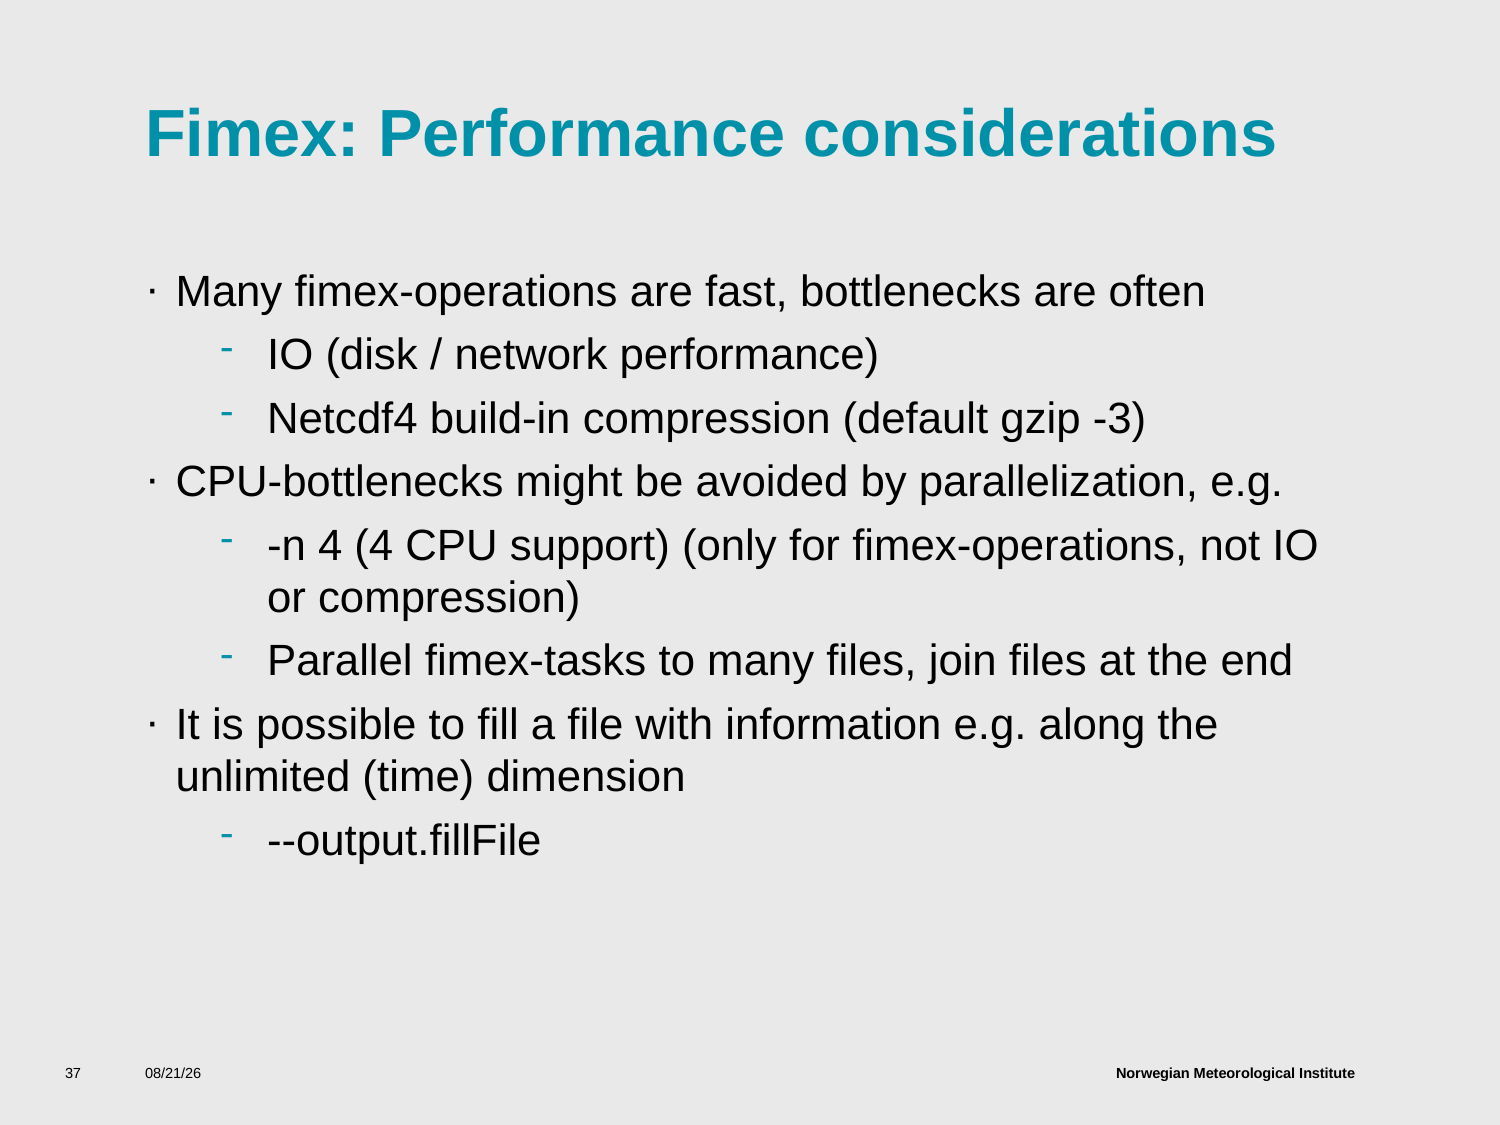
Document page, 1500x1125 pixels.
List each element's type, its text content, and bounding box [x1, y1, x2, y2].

list Many fimex-operations are fast, bottlenecks are often IO (disk / network performance) Netcdf4 build-in compression (default gzip -3) CPU-bottlenecks might be avoided by parallelization, e.g. -n 4 (4 CPU support) (only for fimex-operations, not IO or compression) Parallel fimex-tasks to many files, join files at the end It is possible to fill a file with information e.g. along the unlimited (time) dimension --output.fillFile [145, 262, 1355, 915]
title Fimex: Performance considerations [145, 83, 1355, 178]
